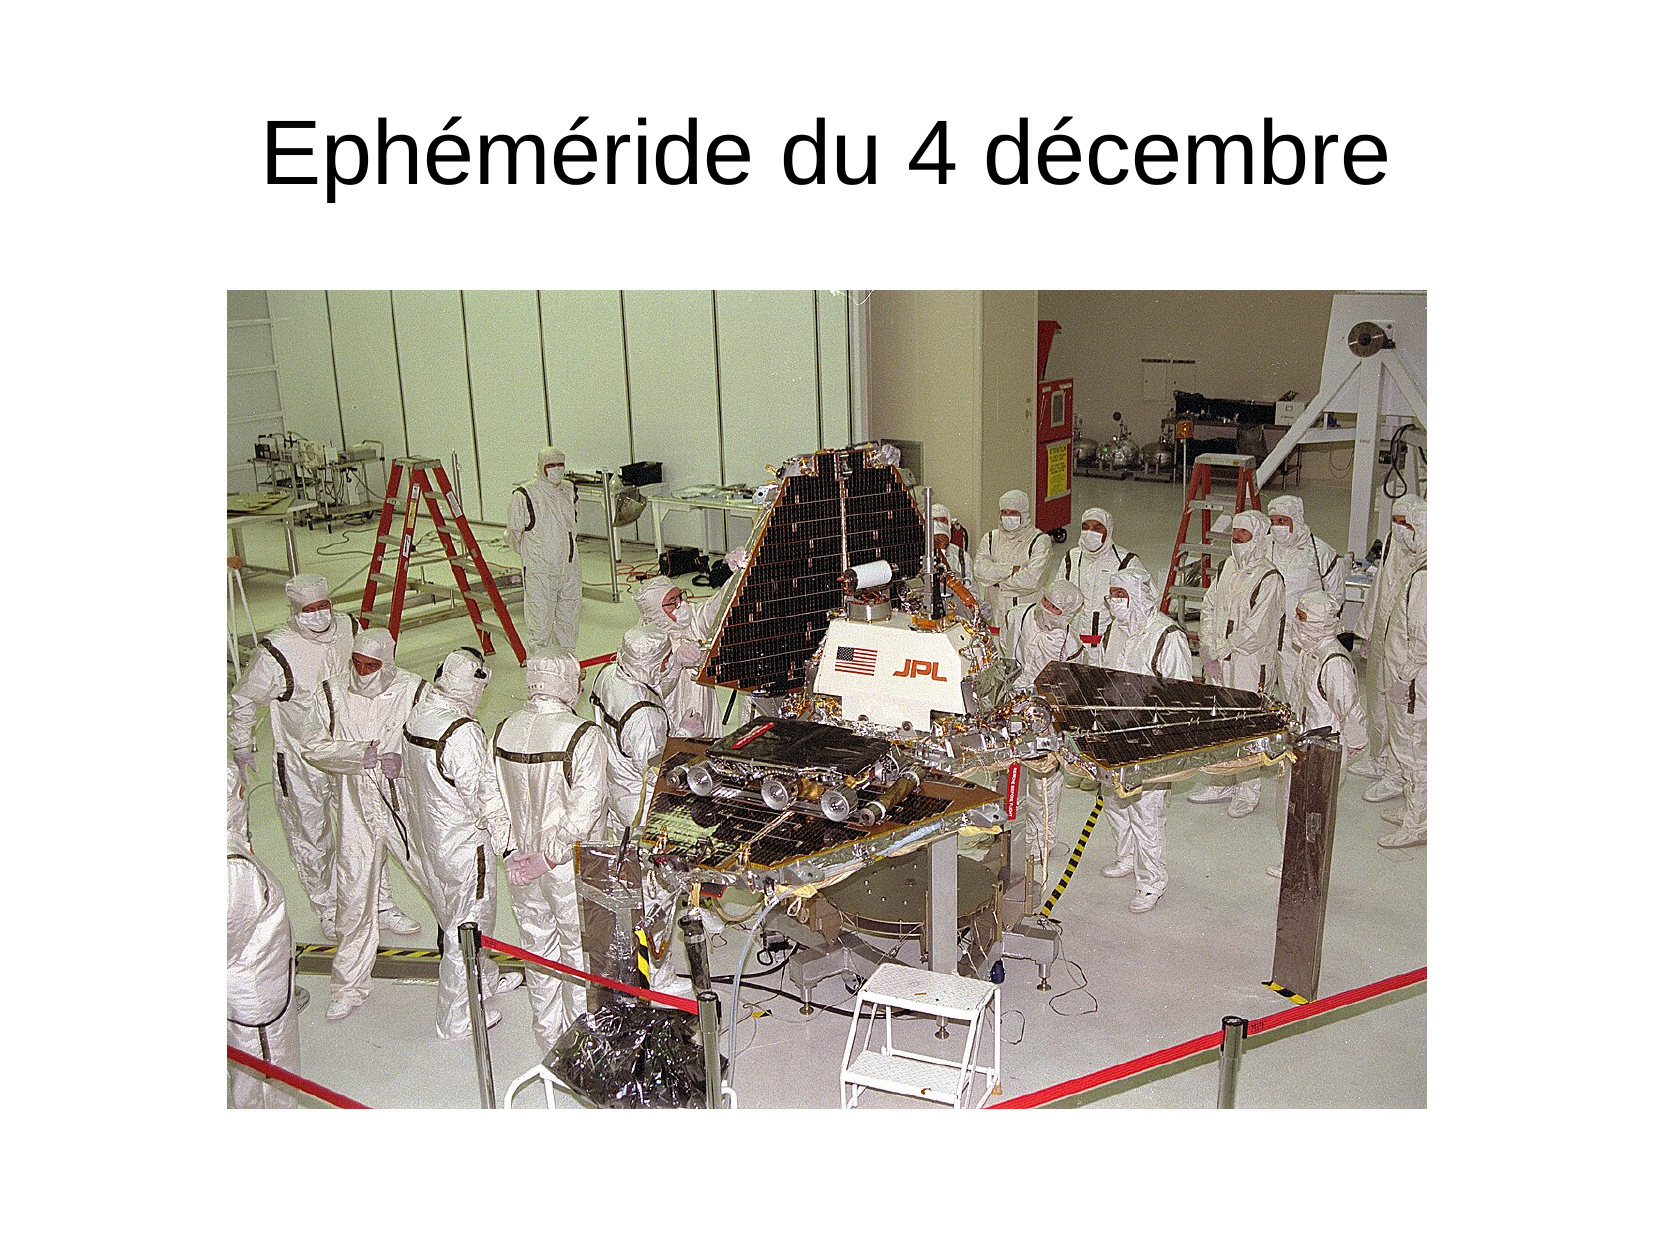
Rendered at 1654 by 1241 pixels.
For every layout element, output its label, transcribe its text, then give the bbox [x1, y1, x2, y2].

title Ephéméride du 4 décembre [82, 49, 1571, 257]
picture [227, 290, 1427, 1109]
